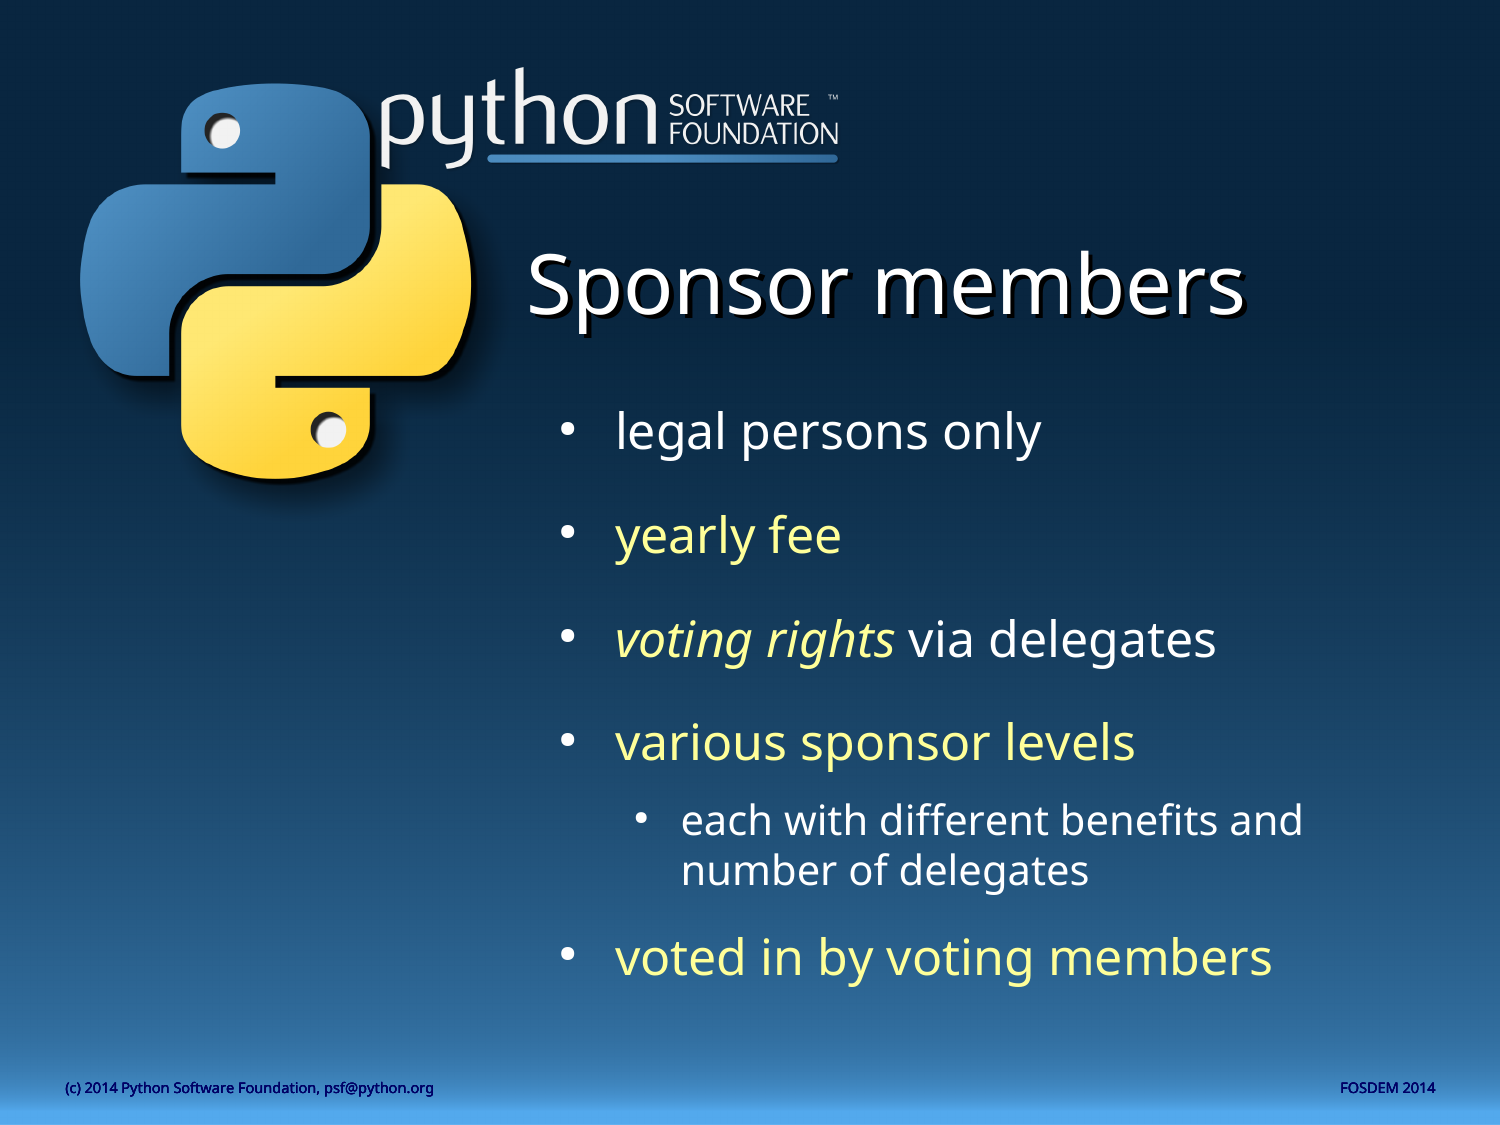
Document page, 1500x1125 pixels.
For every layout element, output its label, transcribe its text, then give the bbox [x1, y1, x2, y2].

title Sponsor members [512, 185, 1388, 377]
text_box (c) 2014 Python Software Foundation, psf@python.org FOSDEM 2014 [65, 1078, 1436, 1099]
picture [0, 0, 1500, 1125]
list legal persons only yearly fee voting rights via delegates various sponsor levels each with different benefits and number of delegates voted in by voting members [544, 392, 1388, 1006]
